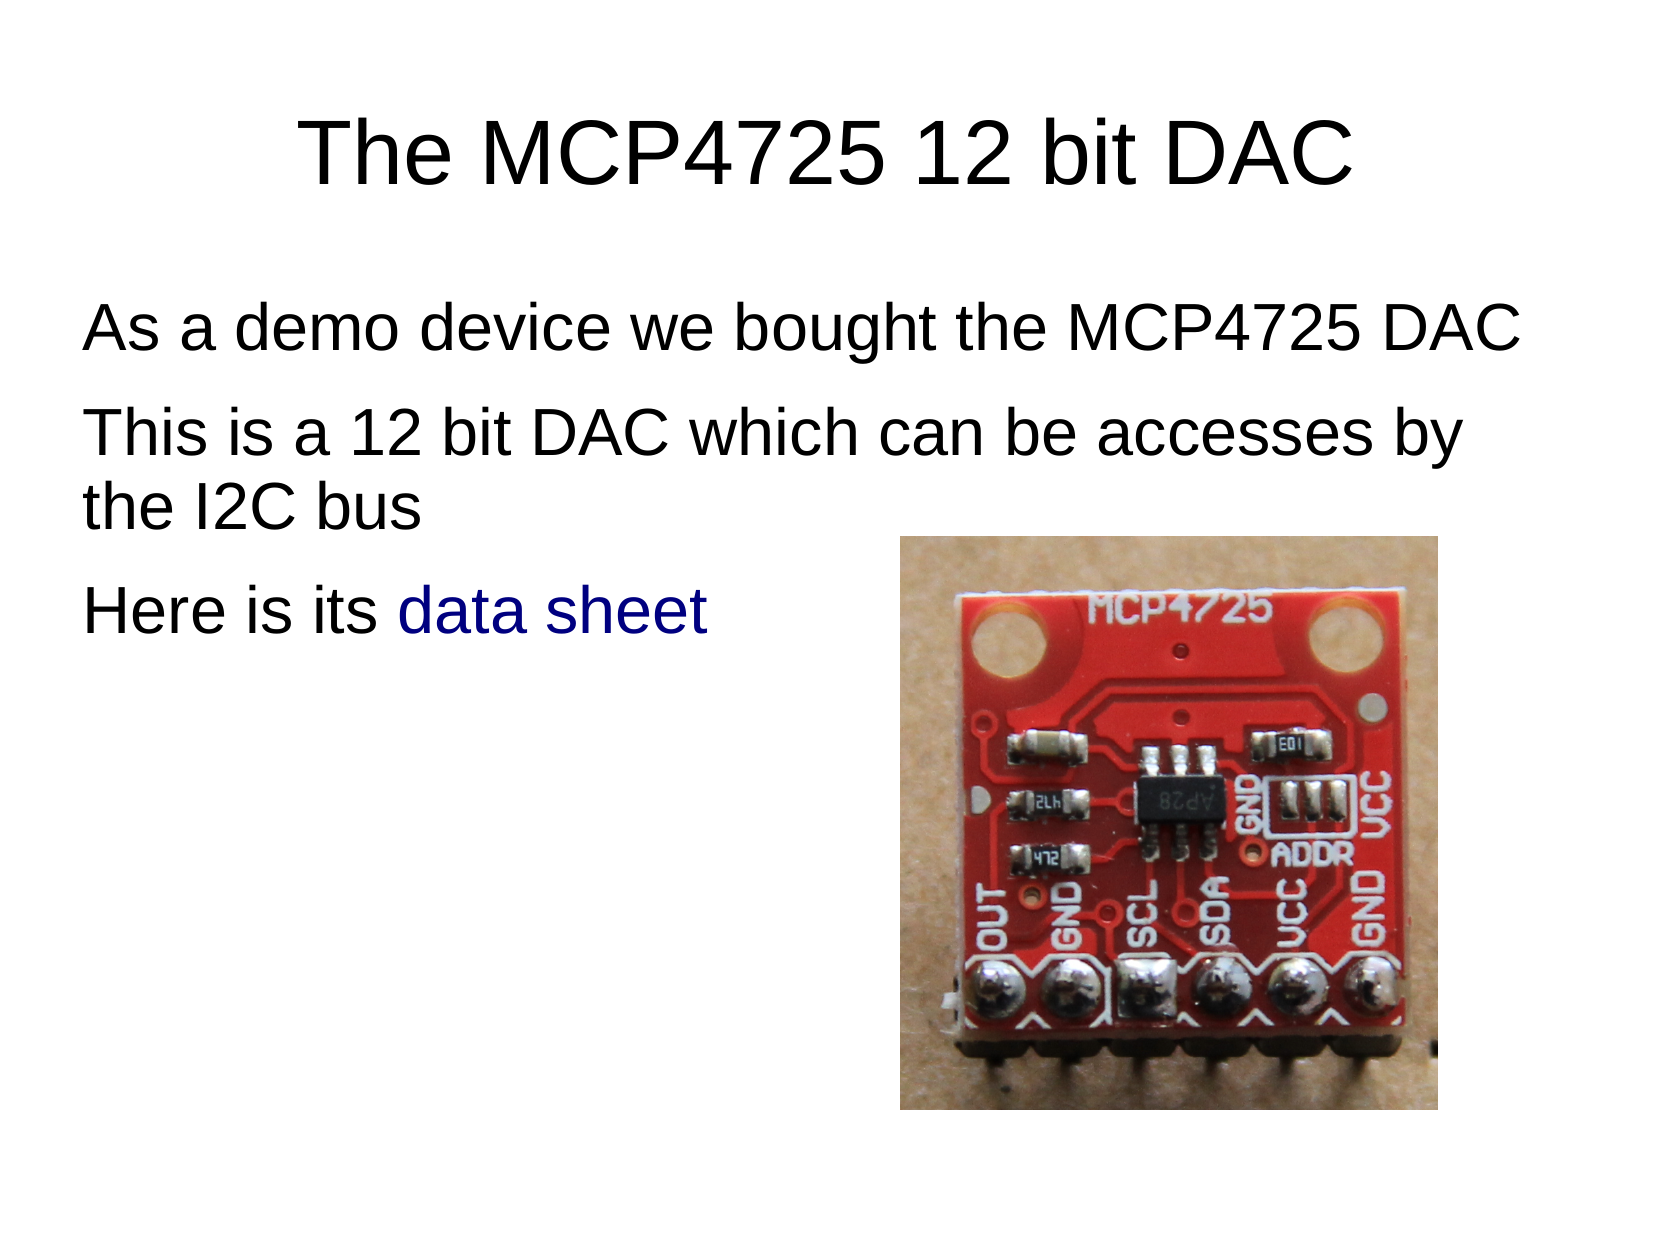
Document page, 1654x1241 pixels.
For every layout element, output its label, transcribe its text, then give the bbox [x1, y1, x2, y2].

title The MCP4725 12 bit DAC [82, 49, 1571, 257]
list As a demo device we bought the MCP4725 DAC This is a 12 bit DAC which can be accesses by the I2C bus Here is its data sheet [82, 290, 1571, 1010]
picture [900, 536, 1438, 1111]
